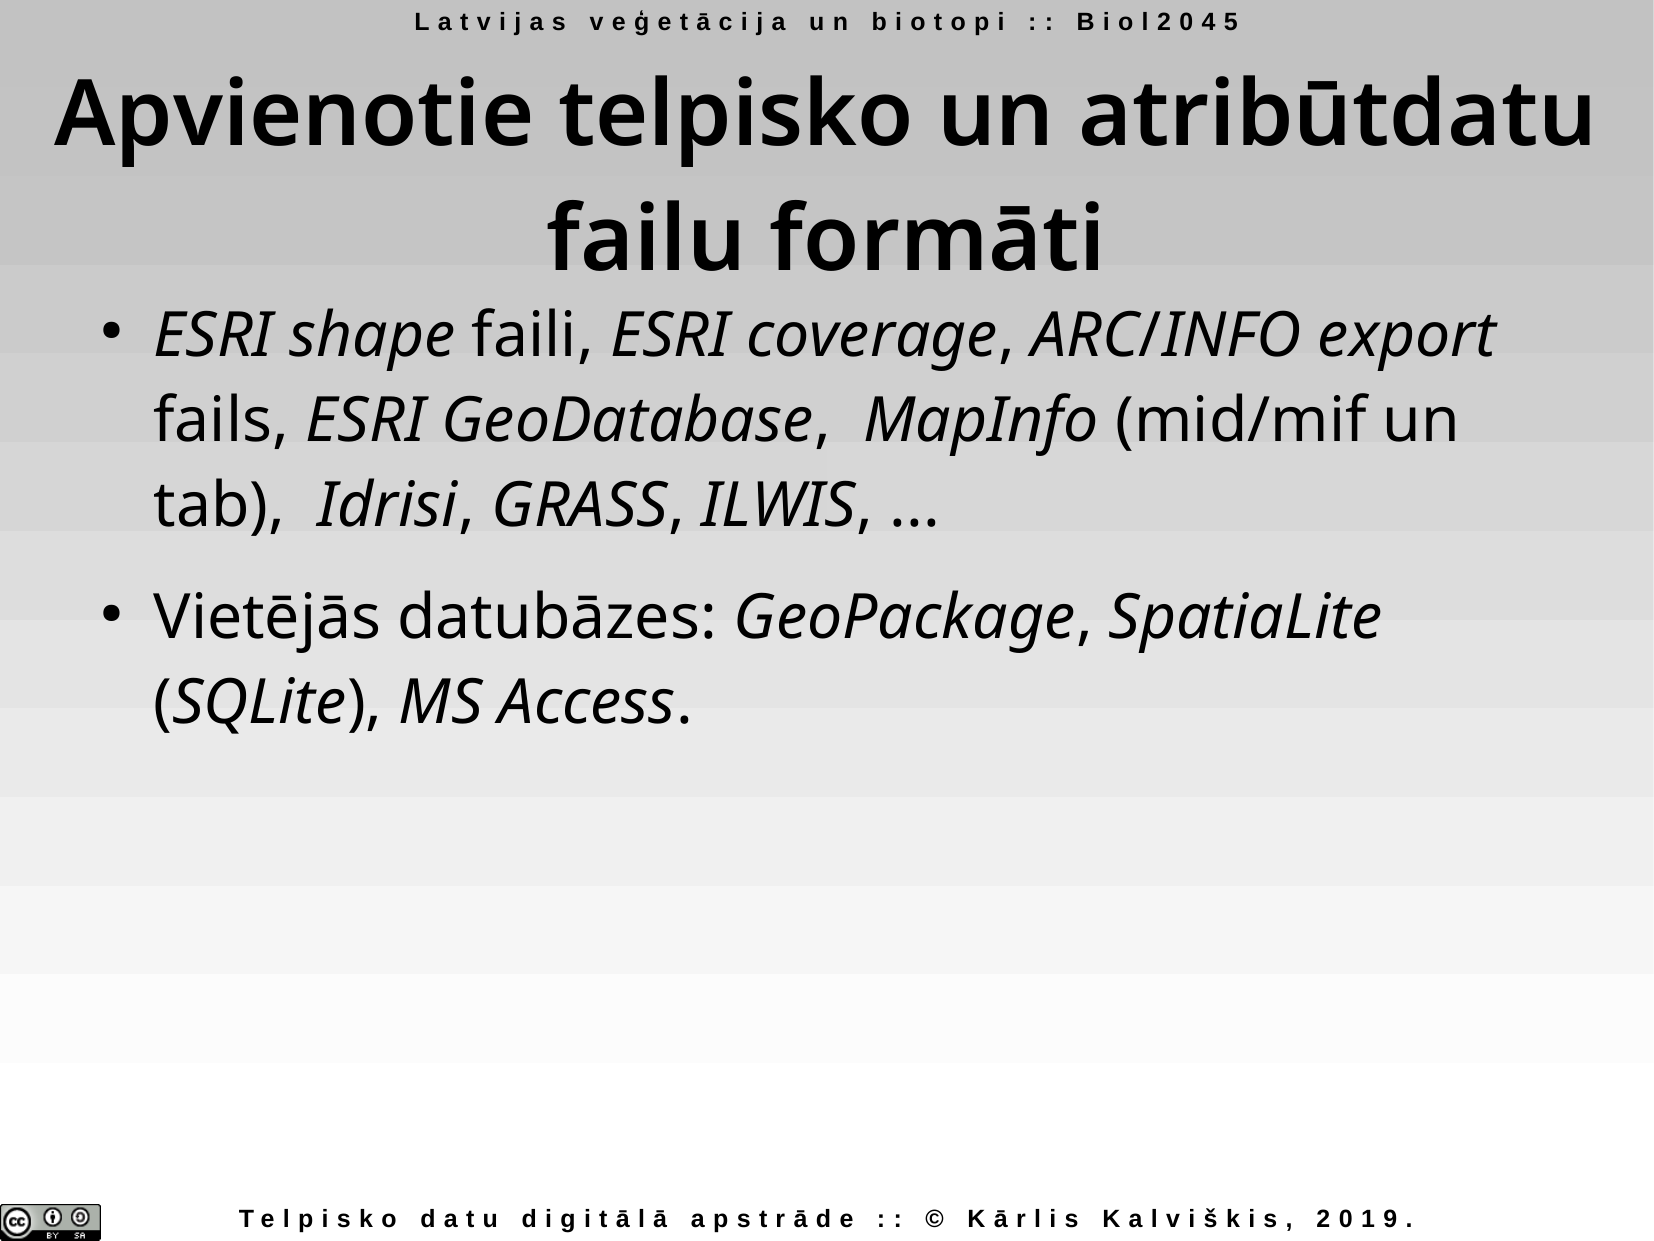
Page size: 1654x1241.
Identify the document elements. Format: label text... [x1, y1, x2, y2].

list ESRI shape faili, ESRI coverage, ARC/INFO export fails, ESRI GeoDatabase, MapInfo (mid/mif un tab), Idrisi, GRASS, ILWIS, ... Vietējās datubāzes: GeoPackage, SpatiaLite (SQLite), MS Access. [82, 289, 1571, 1098]
picture [0, 0, 1654, 1241]
title Apvienotie telpisko un atribūtdatu failu formāti [29, 49, 1625, 296]
